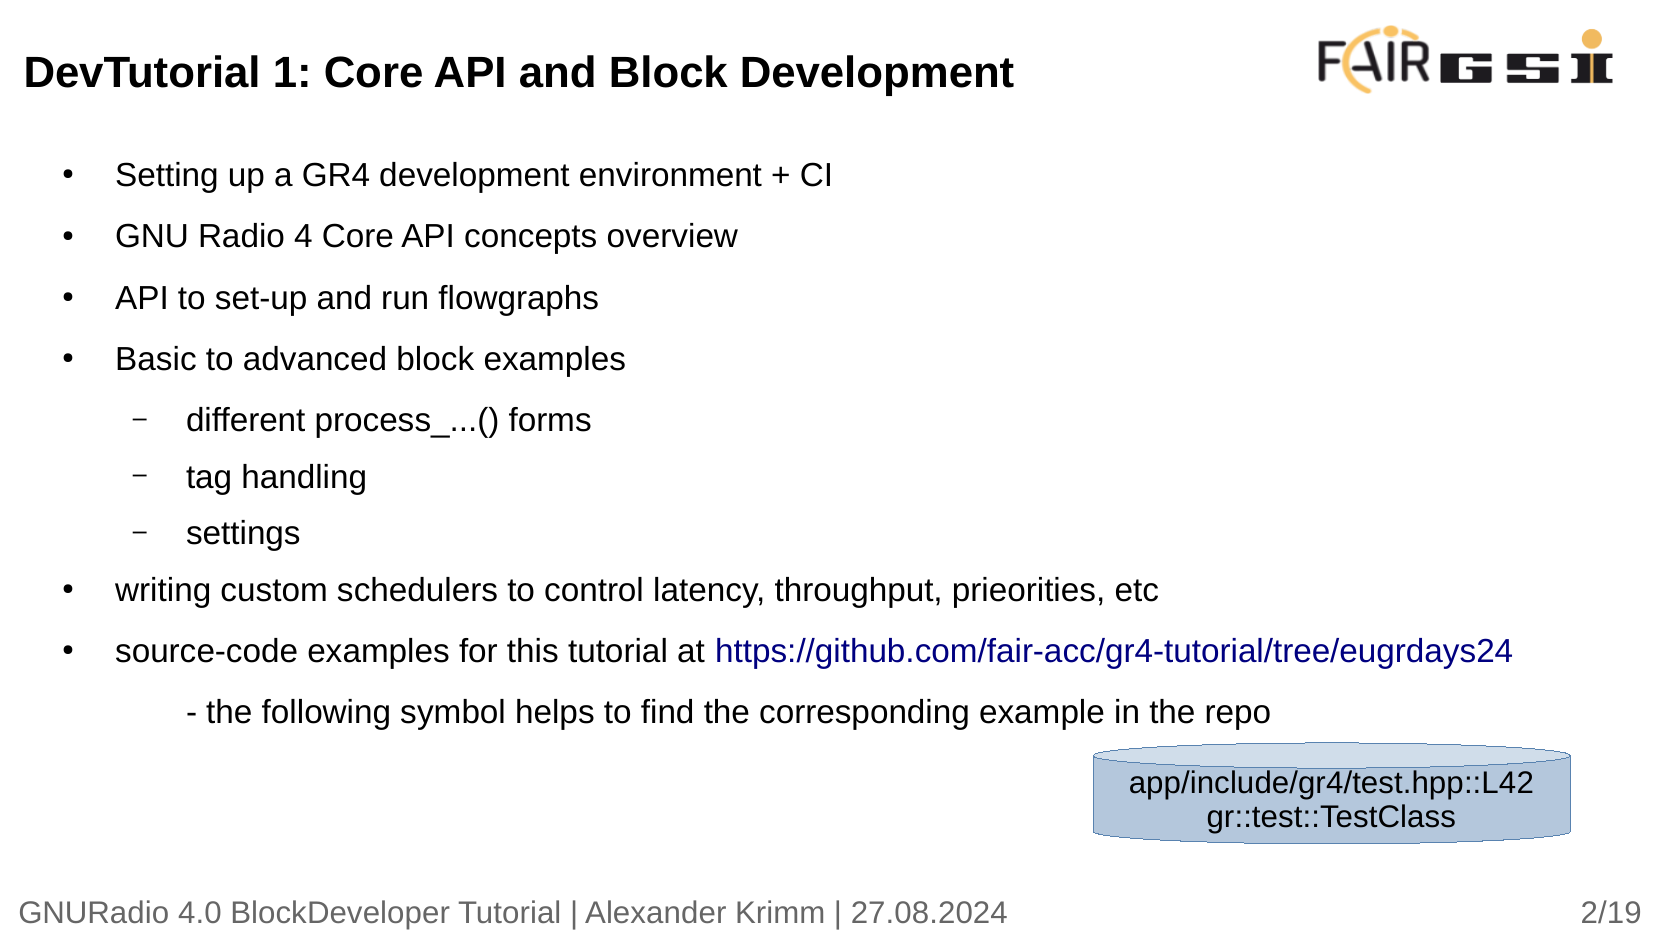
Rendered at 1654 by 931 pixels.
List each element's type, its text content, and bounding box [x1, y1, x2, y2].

list Setting up a GR4 development environment + CI GNU Radio 4 Core API concepts overview API to set-up and run flowgraphs Basic to advanced block examples different process_...() forms tag handling settings writing custom schedulers to control latency, throughput, prieorities, etc source-code examples for this tutorial at https://github.com/fair-acc/gr4-tutorial/tree/eugrdays24 - the following symbol helps to find the corresponding example in the repo [44, 156, 1610, 827]
text_box app/include/gr4/test.hpp::L42 gr::test::TestClass [1093, 756, 1571, 844]
title DevTutorial 1: Core API and Block Development [23, 5, 1638, 139]
